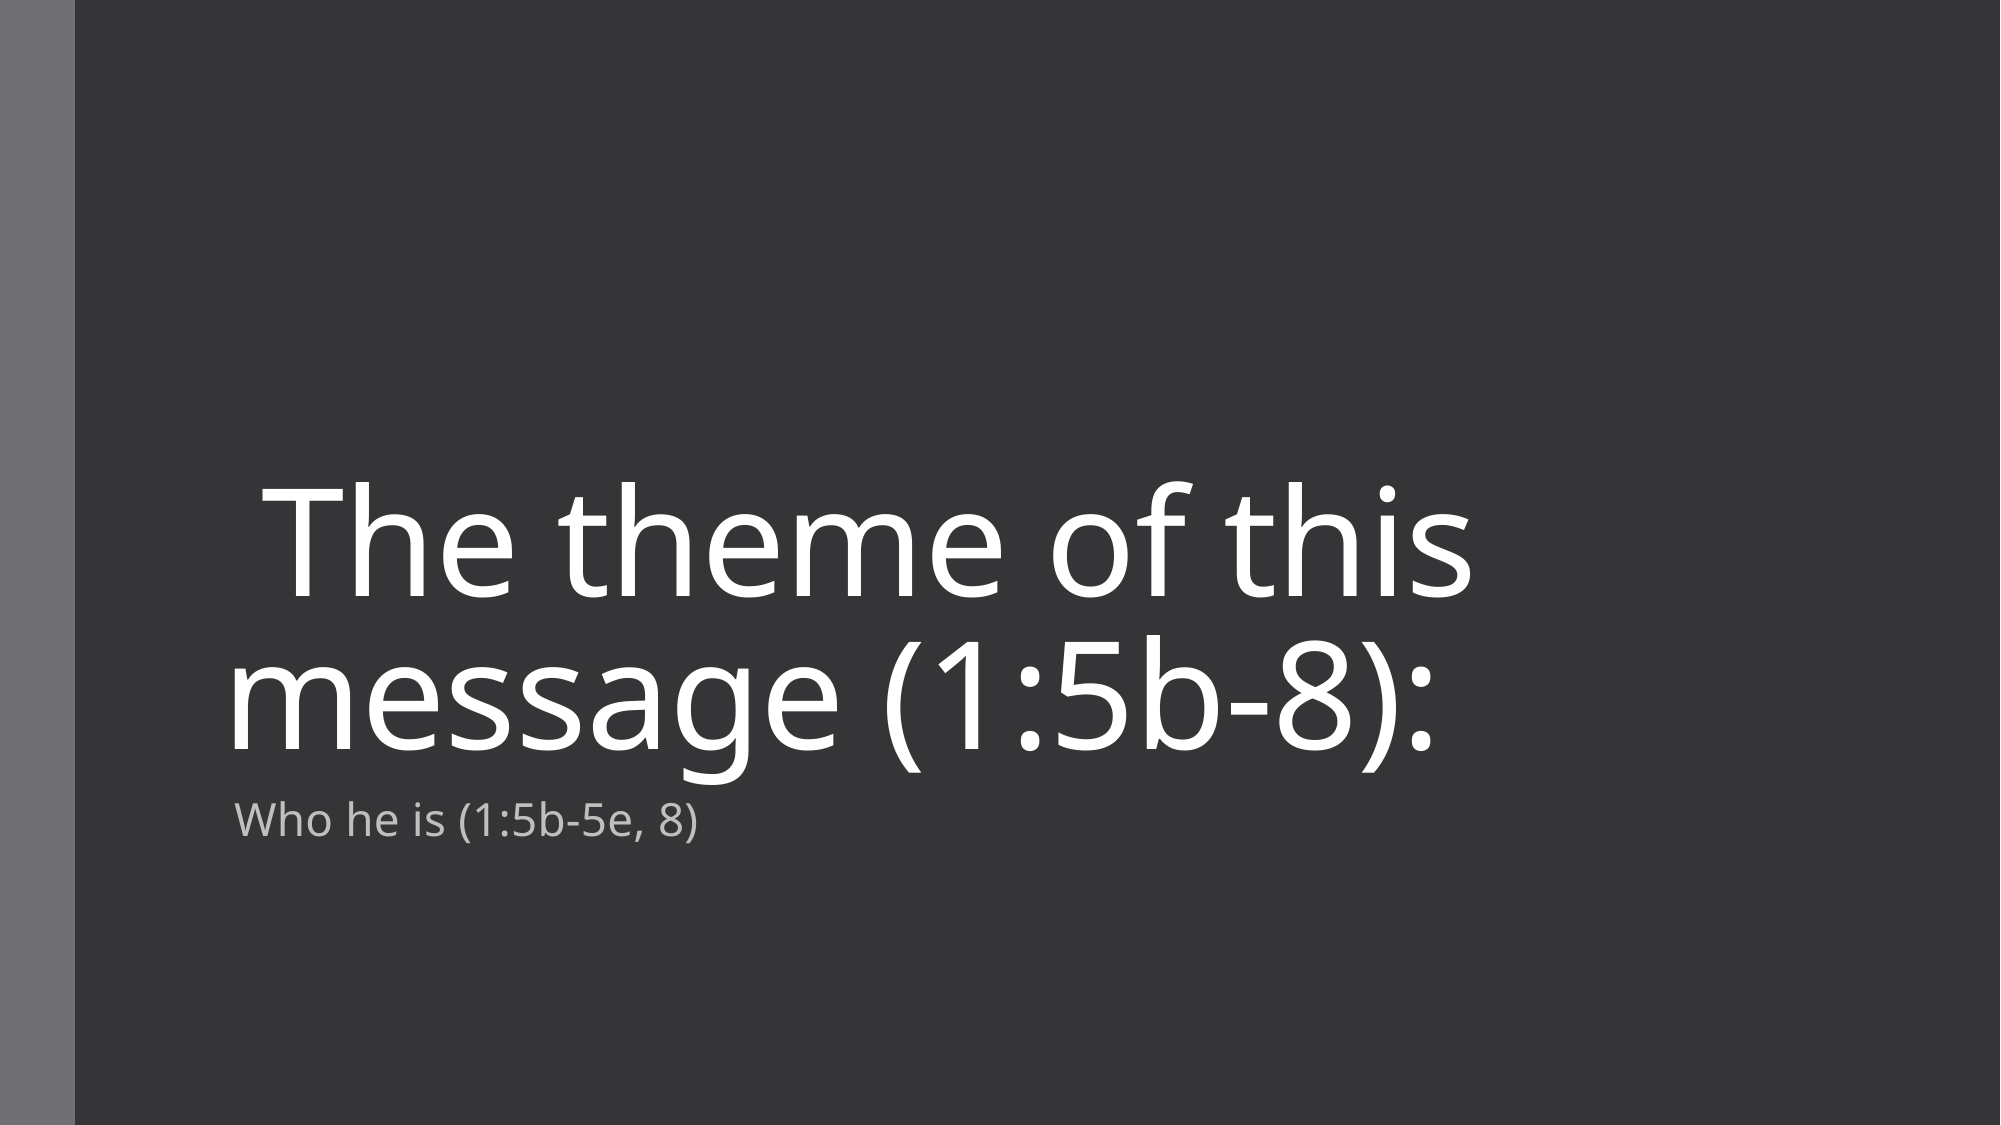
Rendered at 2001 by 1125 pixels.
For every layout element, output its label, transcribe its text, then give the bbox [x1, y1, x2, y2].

subtitle Who he is (1:5b-5e, 8) [206, 787, 1752, 1066]
title The theme of this message (1:5b-8): [206, 124, 1752, 787]
